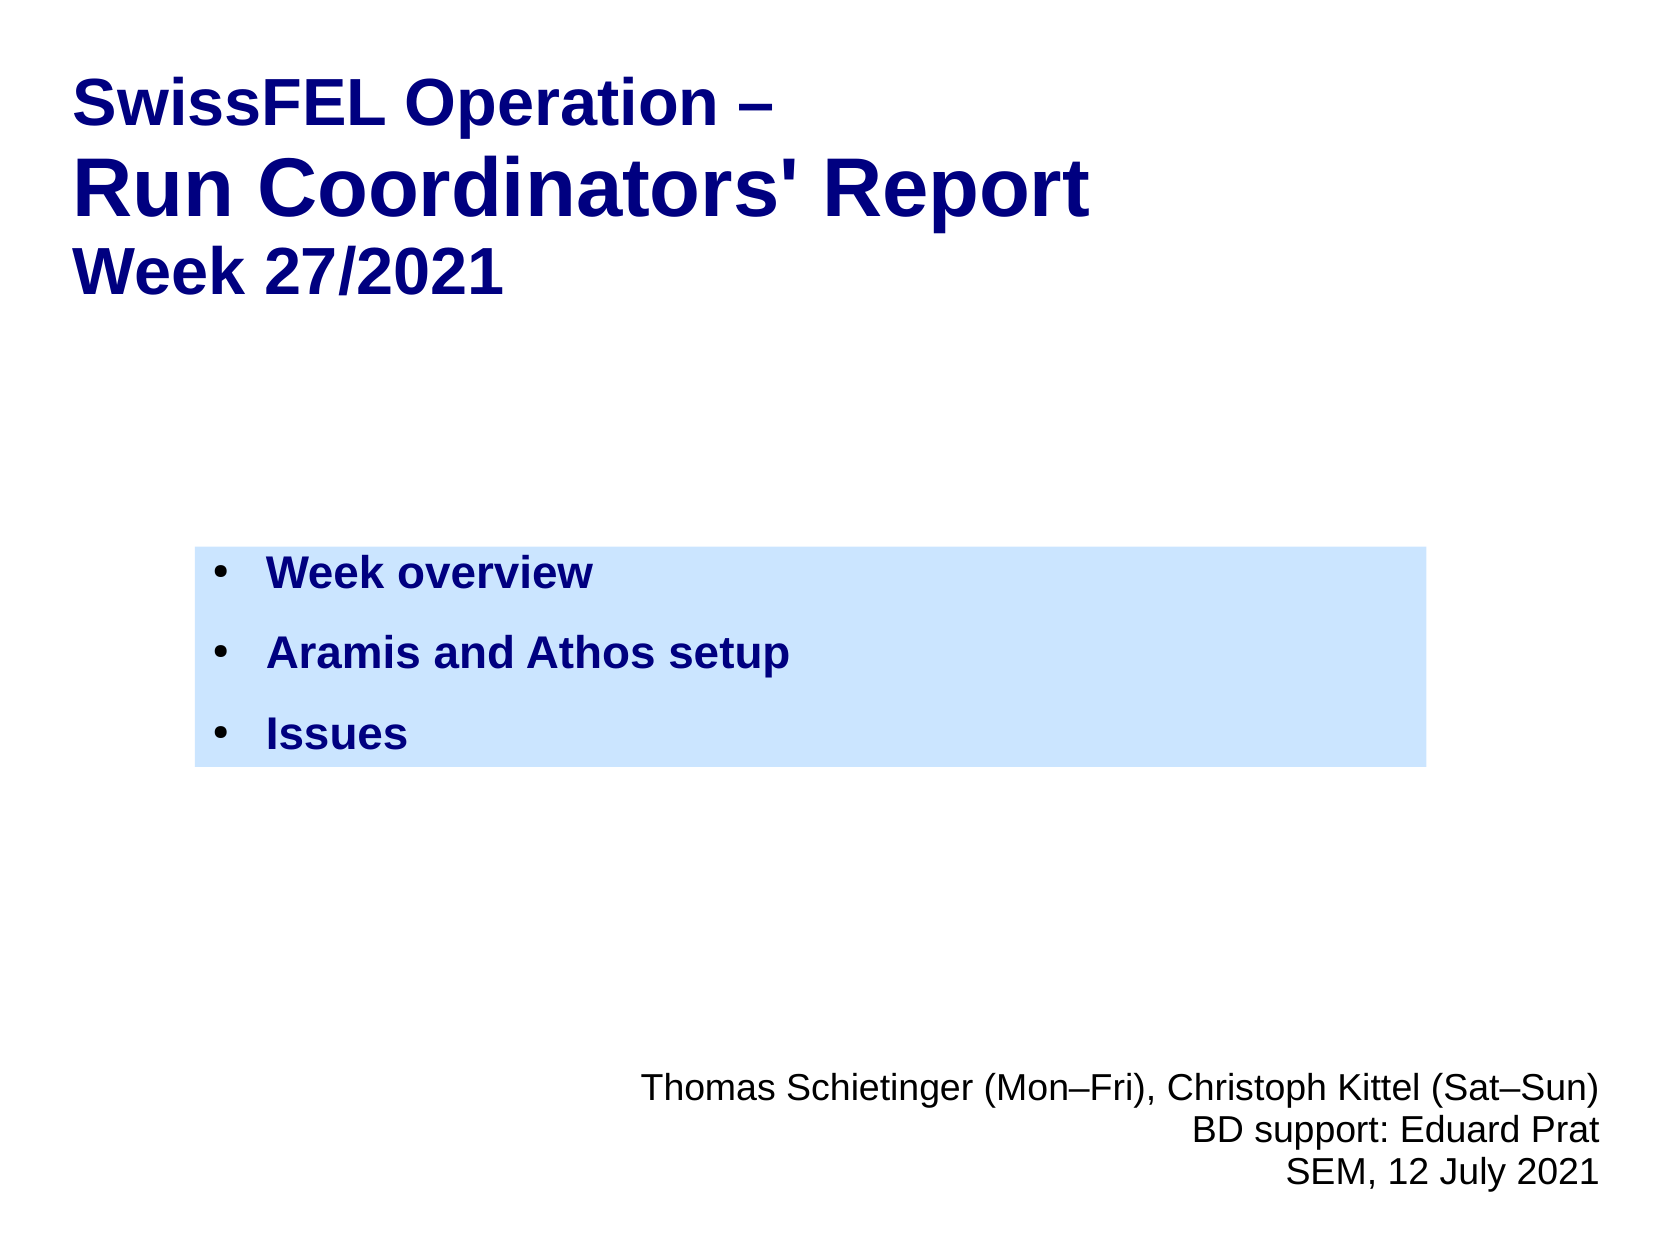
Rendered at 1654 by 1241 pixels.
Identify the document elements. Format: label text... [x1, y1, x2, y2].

title SwissFEL Operation – Run Coordinators' Report Week 27/2021 [72, 57, 1583, 310]
list Week overview Aramis and Athos setup Issues [194, 546, 1427, 767]
text_box Thomas Schietinger (Mon–Fri), Christoph Kittel (Sat–Sun) BD support: Eduard Prat SEM, 12 July 2021 [625, 1058, 1616, 1200]
